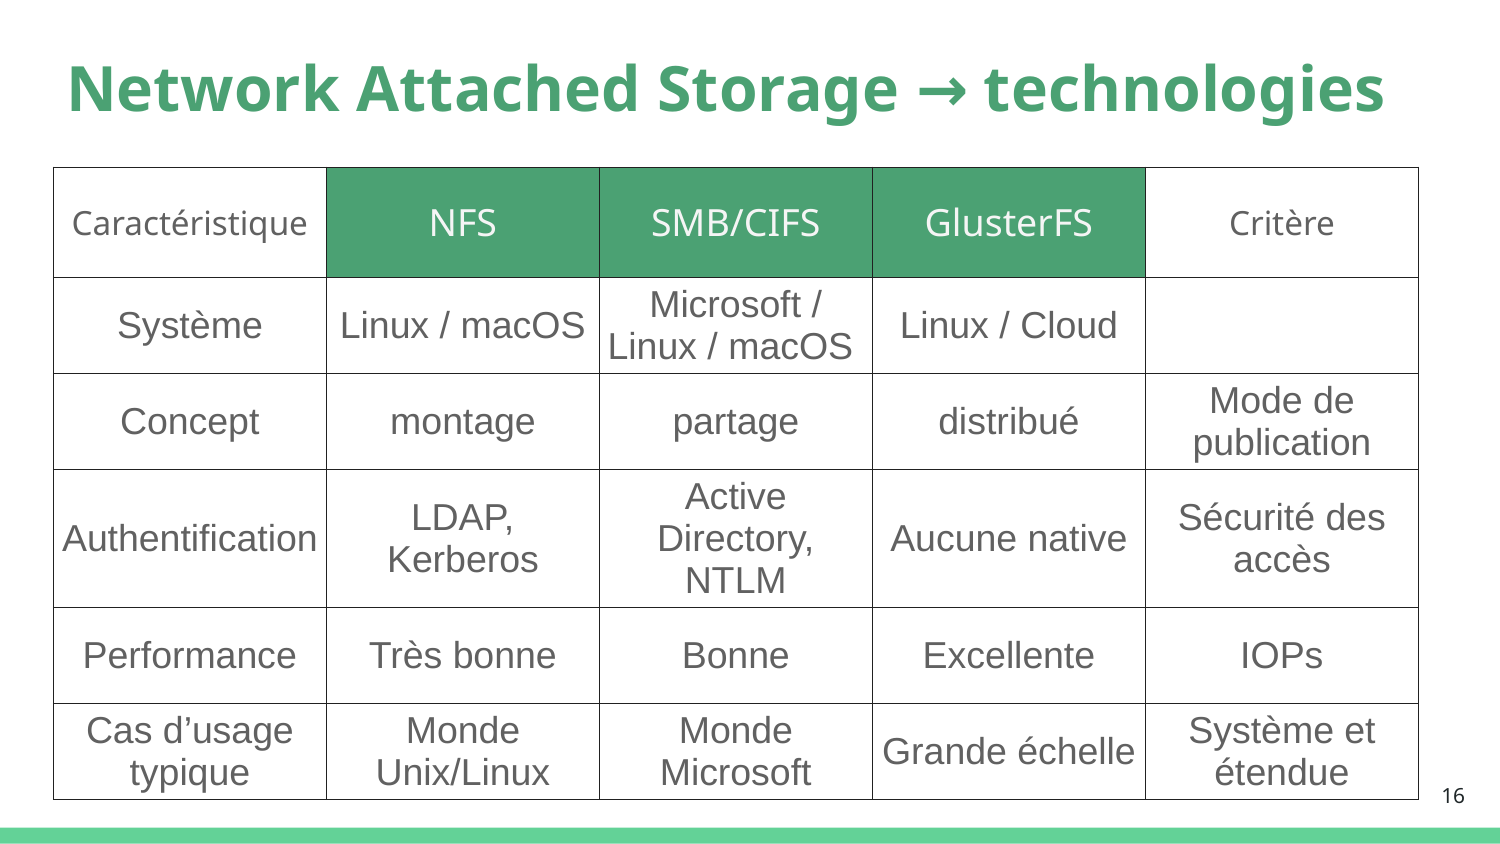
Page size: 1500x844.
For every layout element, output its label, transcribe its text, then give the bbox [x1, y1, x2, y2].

table_cell Monde Unix/Linux [327, 704, 599, 799]
table_cell LDAP, Kerberos [327, 470, 599, 607]
table_cell Monde Microsoft [600, 704, 872, 799]
table_cell distribué [873, 374, 1145, 469]
table_header SMB/CIFS [600, 168, 872, 277]
table_cell Linux / Cloud [873, 278, 1145, 373]
table_header Caractéristique [54, 168, 326, 277]
title Network Attached Storage → technologies [51, 23, 1449, 117]
table_cell Performance [54, 608, 326, 703]
table_cell Système et étendue [1146, 704, 1418, 799]
table_cell Sécurité des accès [1146, 470, 1418, 607]
table_cell Aucune native [873, 470, 1145, 607]
table_cell Concept [54, 374, 326, 469]
table_cell Système [54, 278, 326, 373]
table_cell Grande échelle [873, 704, 1145, 799]
table_header NFS [327, 168, 599, 277]
table_cell Très bonne [327, 608, 599, 703]
table_cell Cas d’usage typique [54, 704, 326, 799]
table_cell partage [600, 374, 872, 469]
table_cell Bonne [600, 608, 872, 703]
table_cell Authentification [54, 470, 326, 607]
slide_number <numéro> [1389, 764, 1480, 830]
table_cell Active Directory, NTLM [600, 470, 872, 607]
table_cell Mode de publication [1146, 374, 1418, 469]
table_cell Linux / macOS [327, 278, 599, 373]
table_cell IOPs [1146, 608, 1418, 703]
table_cell Excellente [873, 608, 1145, 703]
table_header GlusterFS [873, 168, 1145, 277]
table_cell montage [327, 374, 599, 469]
table_header Critère [1146, 168, 1418, 277]
table_cell Microsoft / Linux / macOS [600, 278, 872, 373]
table_cell [1146, 278, 1418, 373]
